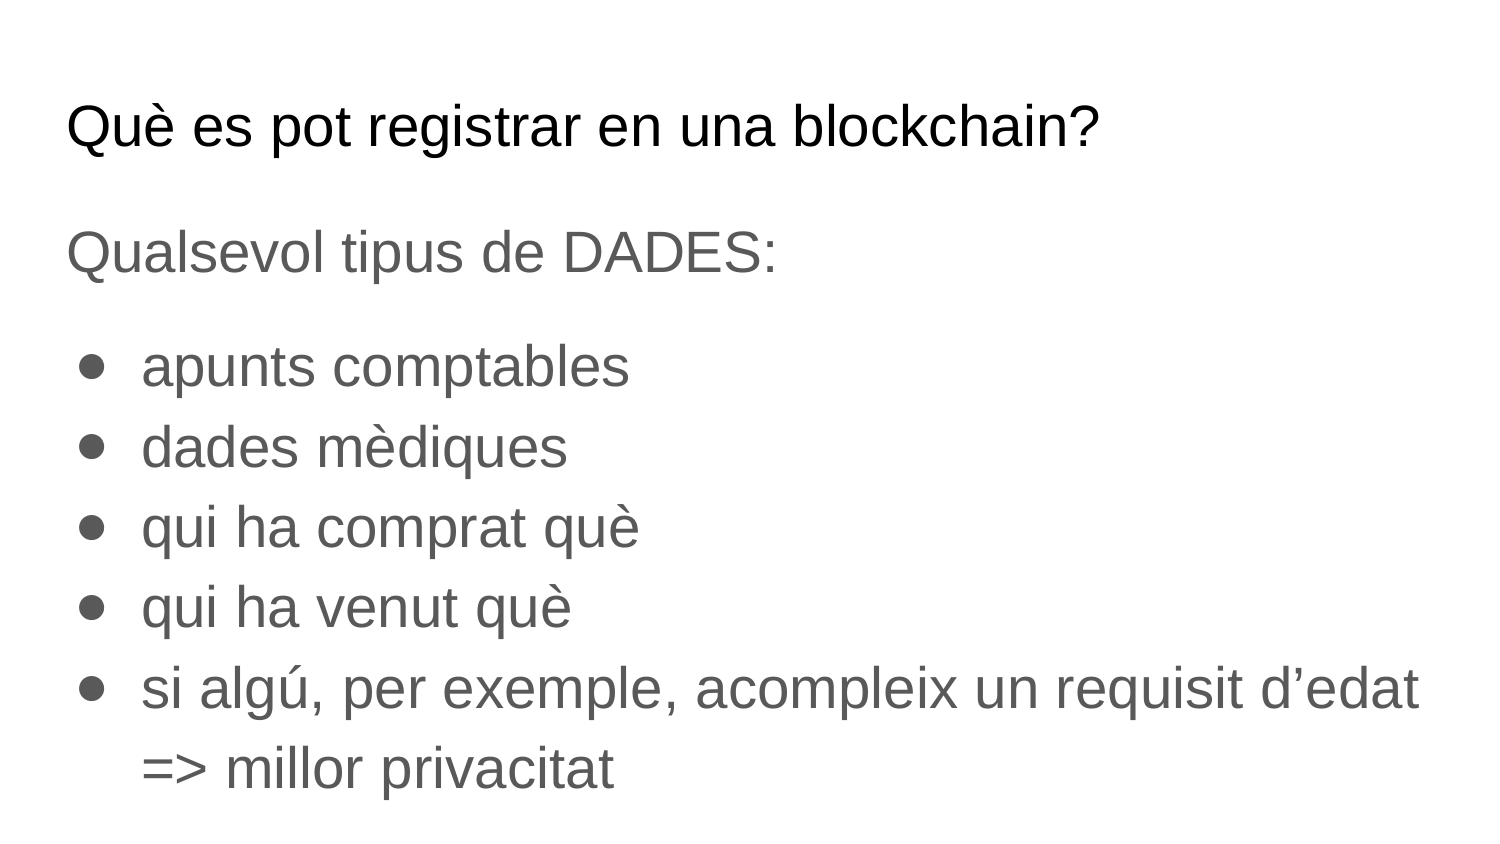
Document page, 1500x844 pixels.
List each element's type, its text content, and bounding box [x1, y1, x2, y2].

title Què es pot registrar en una blockchain? [51, 72, 1449, 167]
list Qualsevol tipus de DADES: apunts comptables dades mèdiques qui ha comprat què qui ha venut què si algú, per exemple, acompleix un requisit d’edat => millor privacitat [51, 189, 1449, 750]
